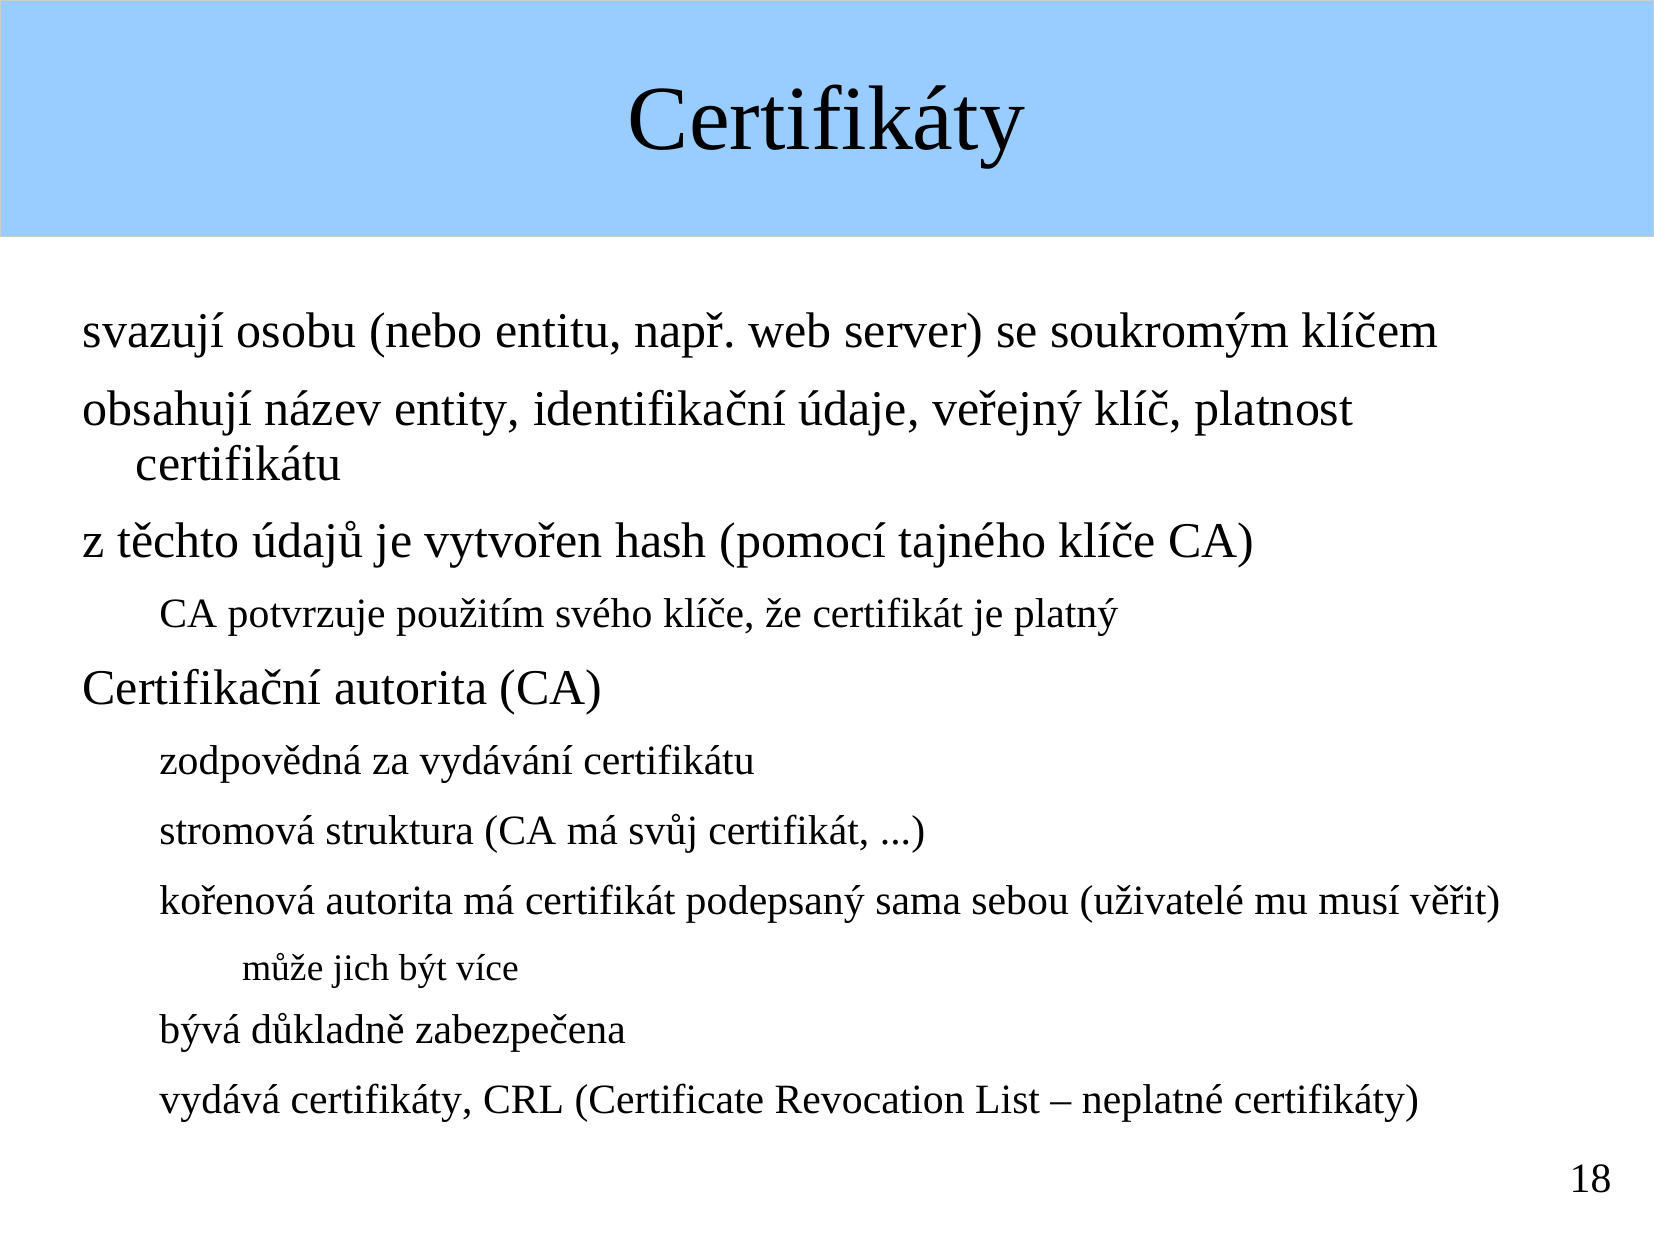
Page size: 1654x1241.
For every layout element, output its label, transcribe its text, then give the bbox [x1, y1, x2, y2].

list svazují osobu (nebo entitu, např. web server) se soukromým klíčem obsahují název entity, identifikační údaje, veřejný klíč, platnost certifikátu z těchto údajů je vytvořen hash (pomocí tajného klíče CA) CA potvrzuje použitím svého klíče, že certifikát je platný Certifikační autorita (CA) zodpovědná za vydávání certifikátu stromová struktura (CA má svůj certifikát, ...) kořenová autorita má certifikát podepsaný sama sebou (uživatelé mu musí věřit) může jich být více bývá důkladně zabezpečena vydává certifikáty, CRL (Certificate Revocation List – neplatné certifikáty) [64, 303, 1571, 1142]
title Certifikáty [0, 0, 1654, 237]
